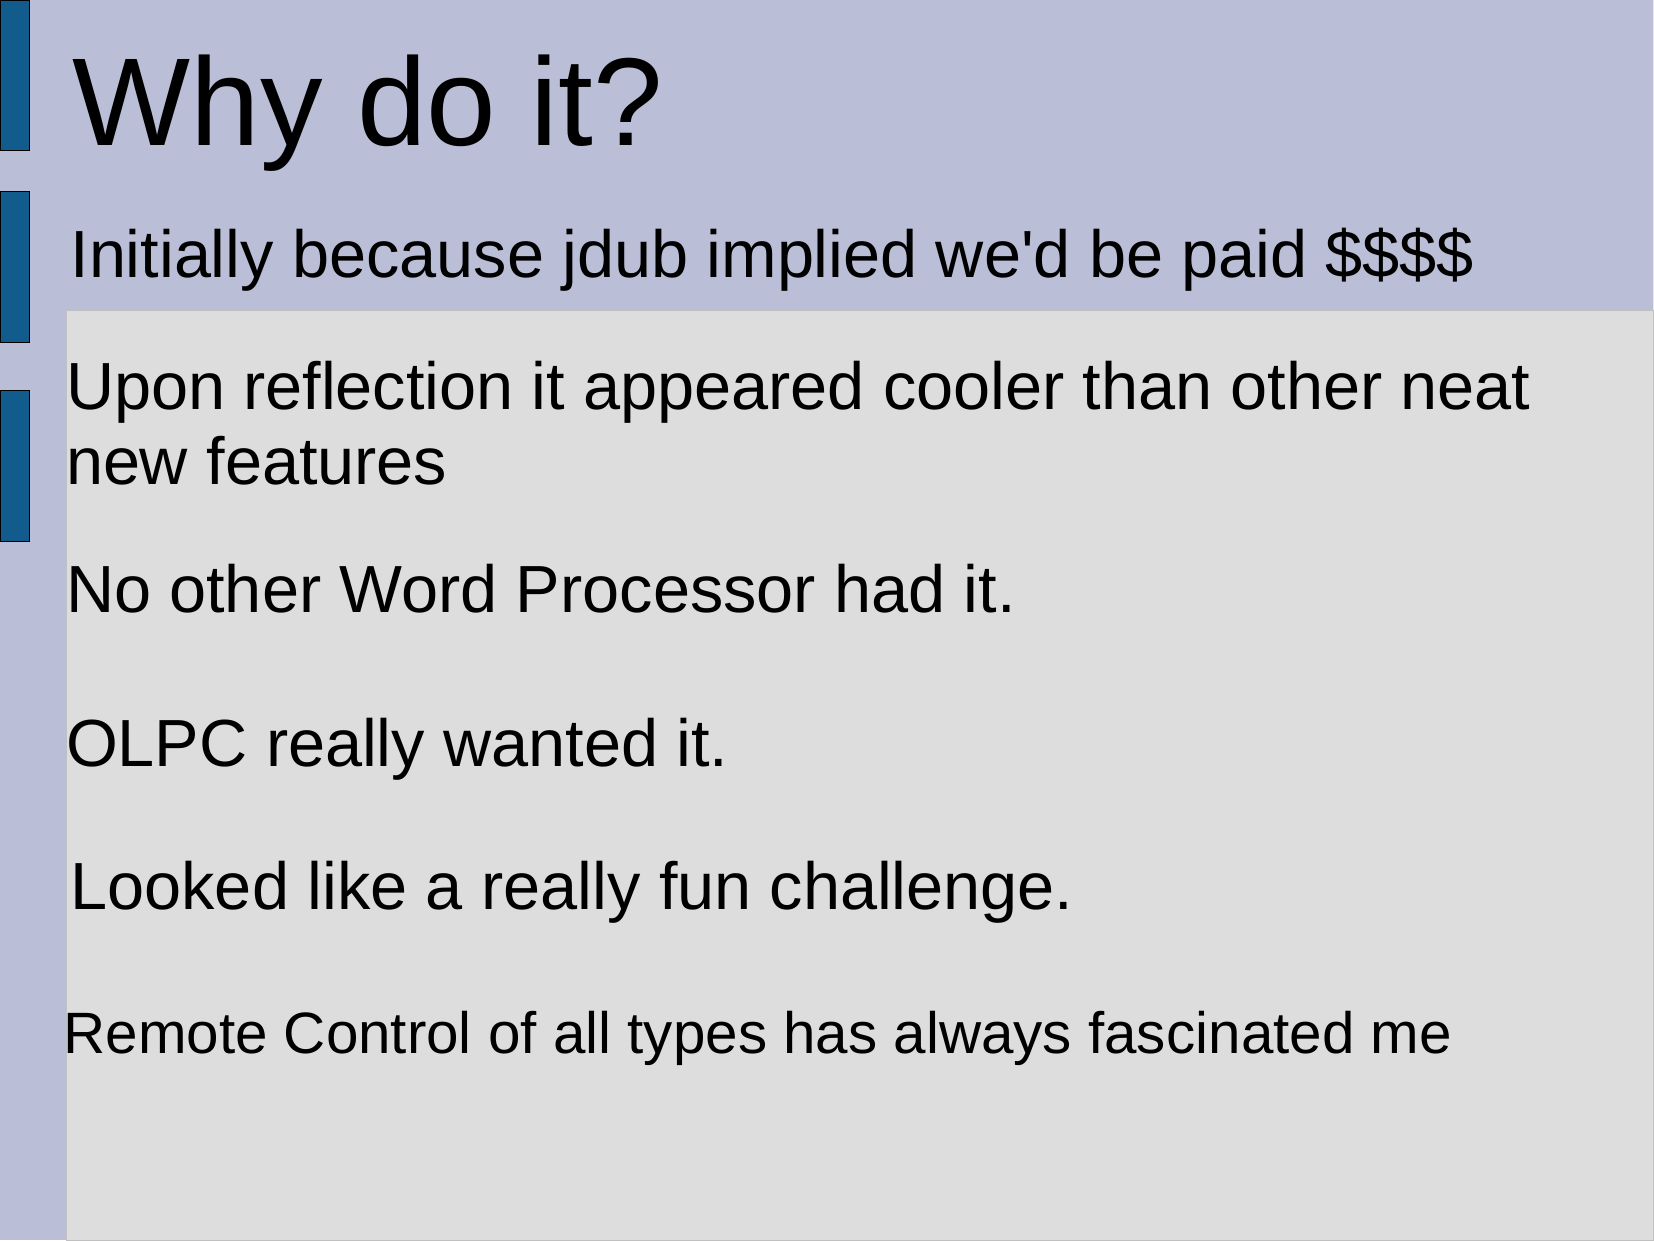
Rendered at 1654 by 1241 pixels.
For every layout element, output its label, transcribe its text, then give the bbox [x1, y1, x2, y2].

text_box Why do it? [57, 24, 679, 180]
text_box Remote Control of all types has always fascinated me [49, 993, 1468, 1074]
text_box OLPC really wanted it. [51, 698, 745, 789]
text_box No other Word Processor had it. [51, 544, 1033, 635]
text_box Looked like a really fun challenge. [55, 841, 1090, 932]
text_box Initially because jdub implied we'd be paid $$$$ [55, 209, 1493, 300]
text_box Upon reflection it appeared cooler than other neat new features [51, 341, 1568, 506]
text_box [31, 887, 1563, 1143]
